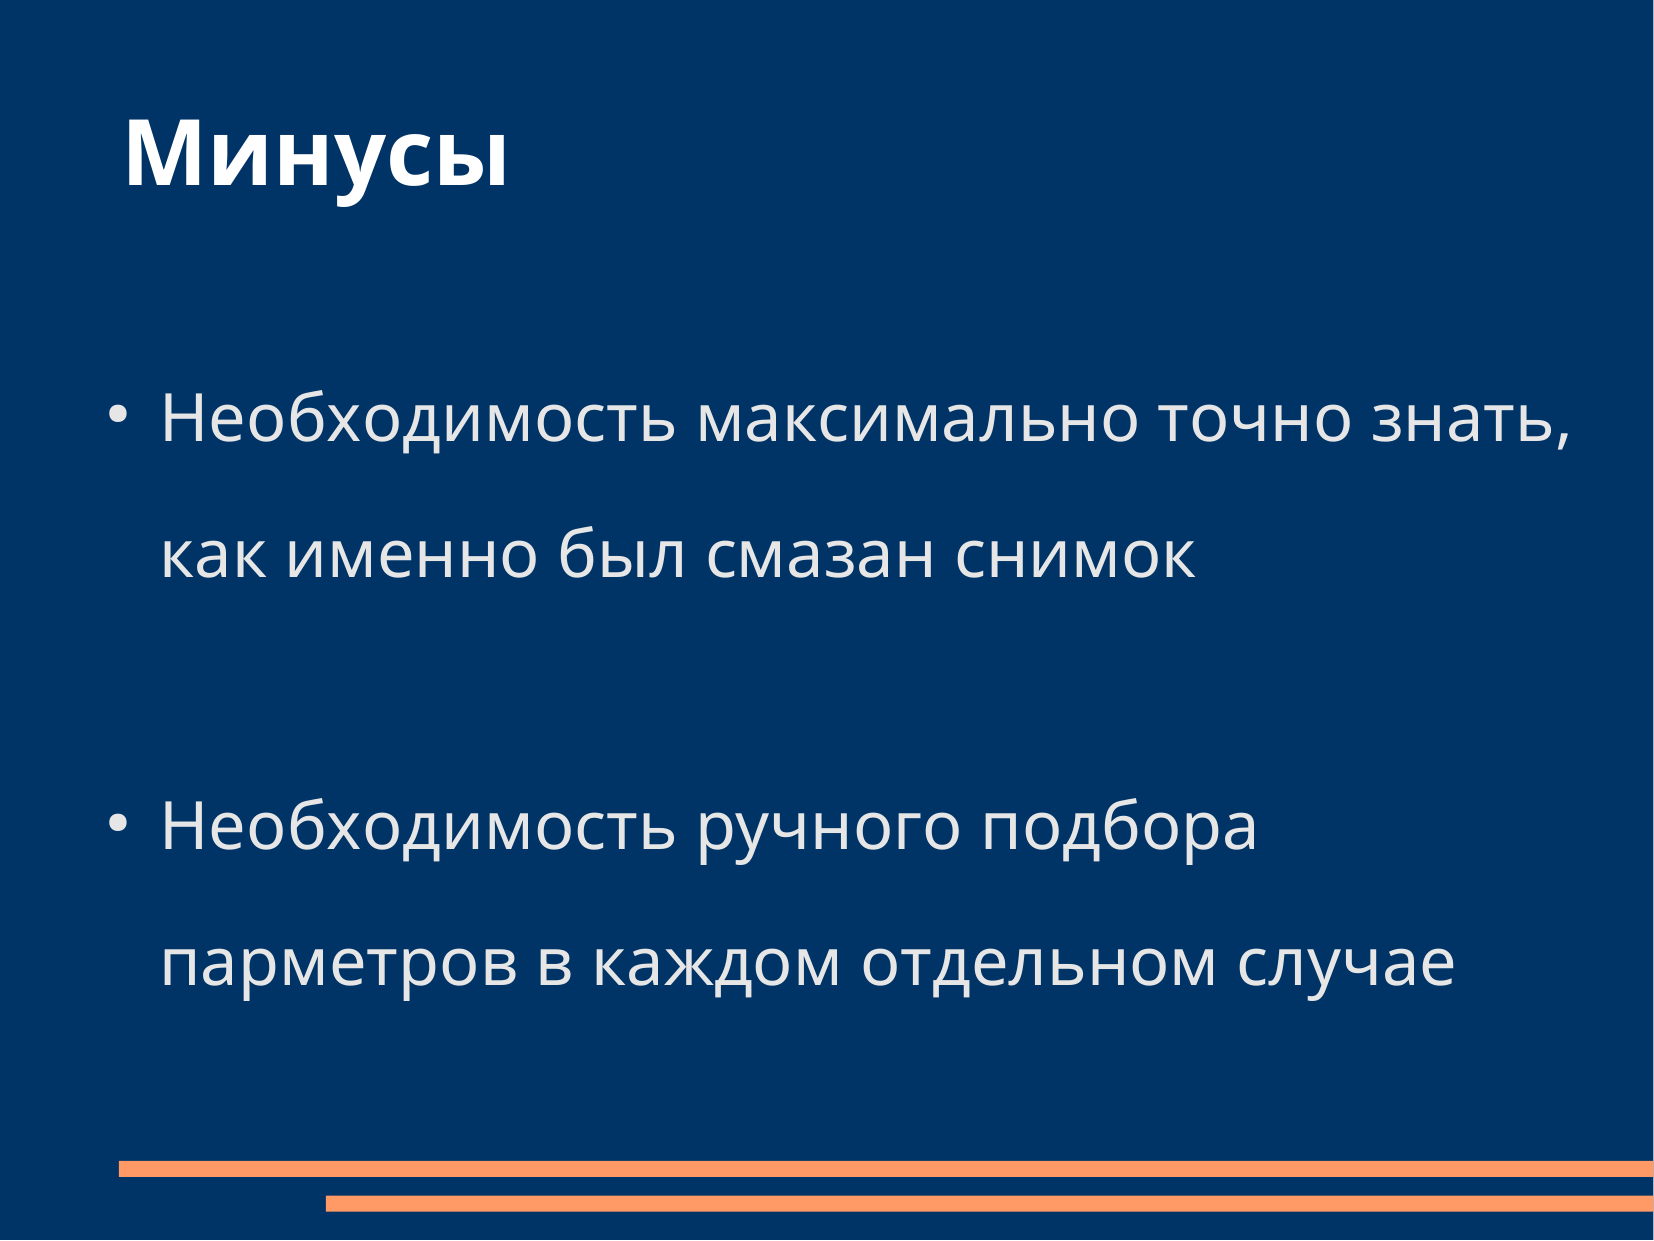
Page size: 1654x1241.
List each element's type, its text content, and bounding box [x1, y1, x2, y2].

title Минусы [121, 46, 1534, 254]
list Необходимость максимально точно знать, как именно был смазан снимок Необходимость ручного подбора парметров в каждом отдельном случае [88, 324, 1595, 1123]
